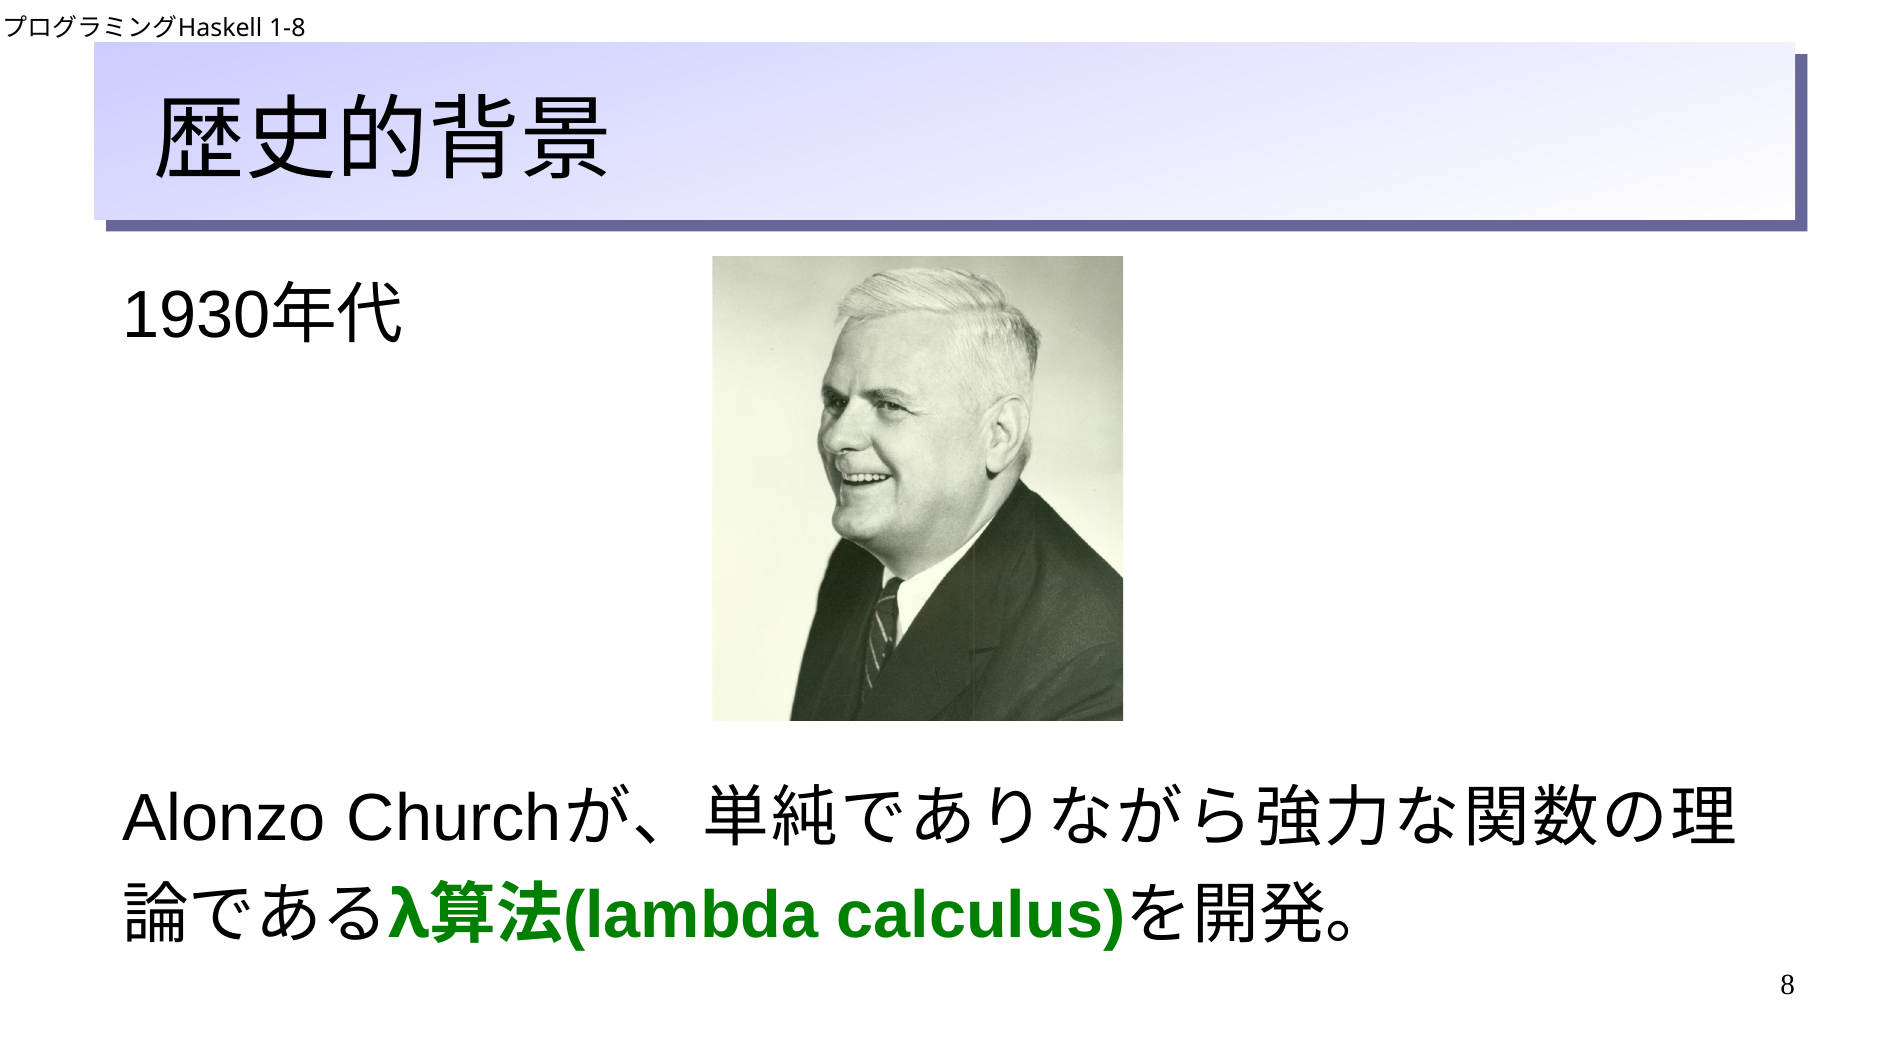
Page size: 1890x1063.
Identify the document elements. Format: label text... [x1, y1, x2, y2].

title 歴史的背景 [94, 42, 1796, 220]
picture [712, 256, 1124, 721]
text_box Alonzo Churchが、単純でありながら強力な関数の理論であるλ算法(lambda calculus)を開発。 [107, 755, 1753, 921]
text_box 1930年代 [107, 252, 1741, 335]
